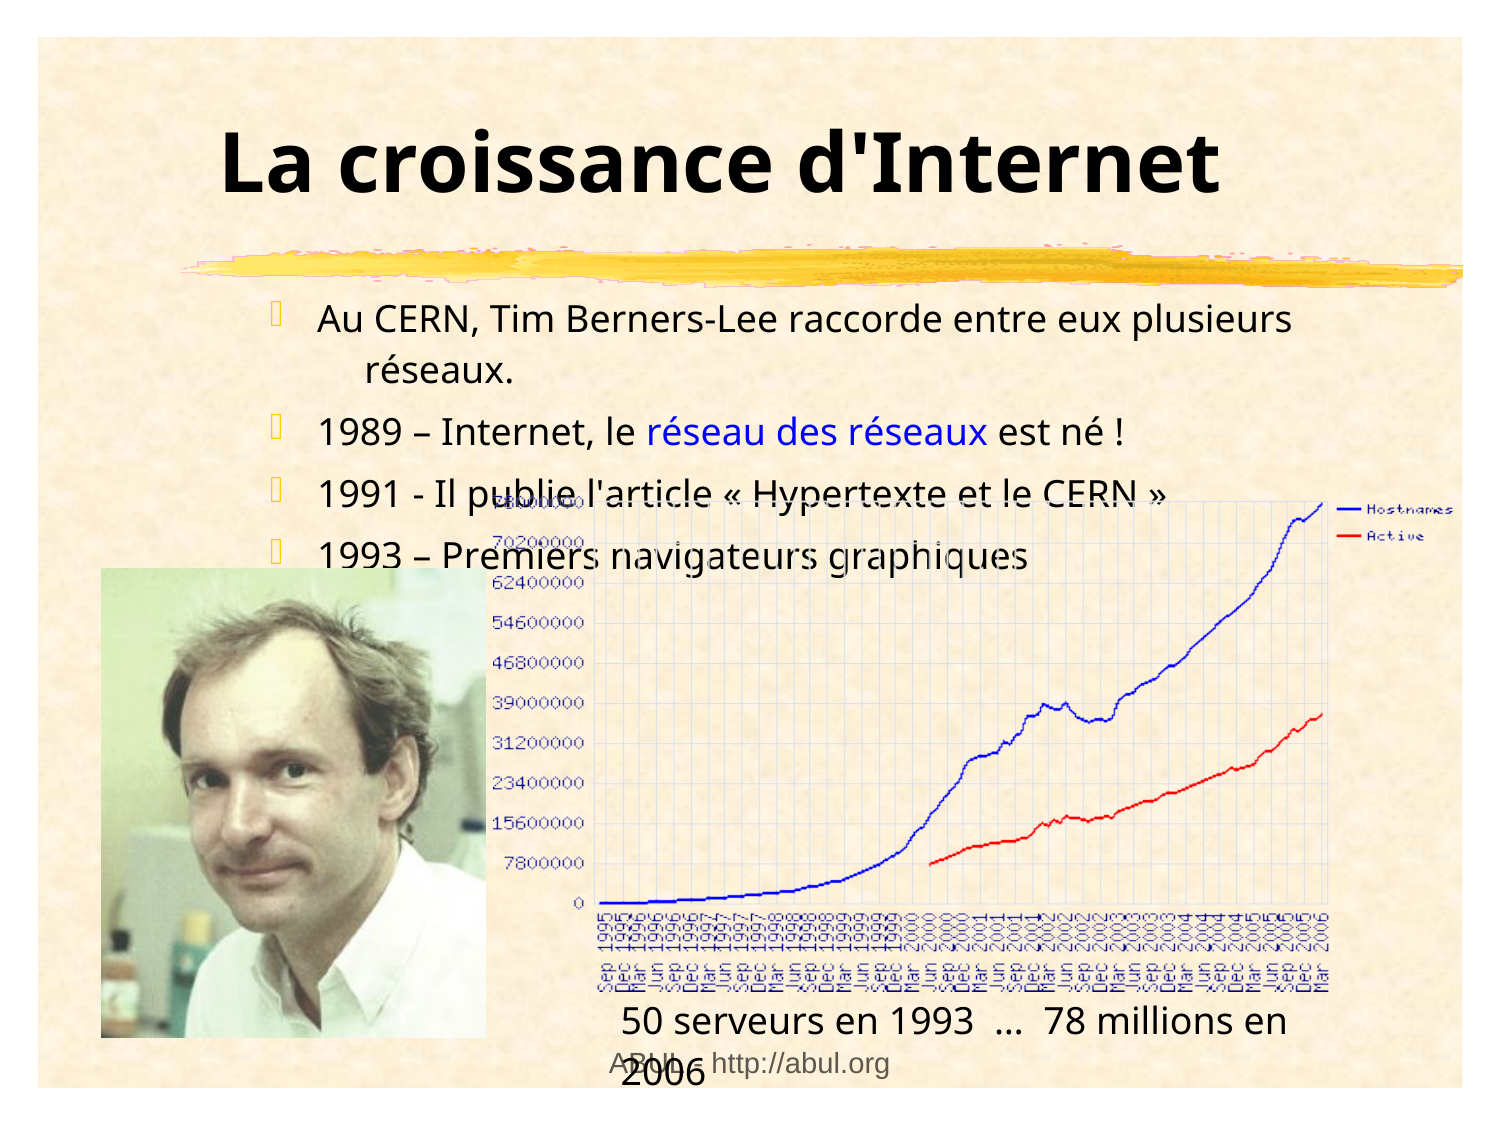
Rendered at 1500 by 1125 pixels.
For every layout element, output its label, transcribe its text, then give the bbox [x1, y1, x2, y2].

picture [37, 37, 1463, 1088]
title La croissance d'Internet [203, 72, 1439, 248]
text_box 50 serveurs en 1993 … 78 millions en 2006 [605, 992, 1387, 1047]
text_box Au CERN, Tim Berners-Lee raccorde entre eux plusieurs réseaux. 1989 – Internet, le réseau des réseaux est né ! 1991 - Il publie l'article « Hypertexte et le CERN » 1993 – Premiers navigateurs graphiques [80, 292, 1445, 526]
